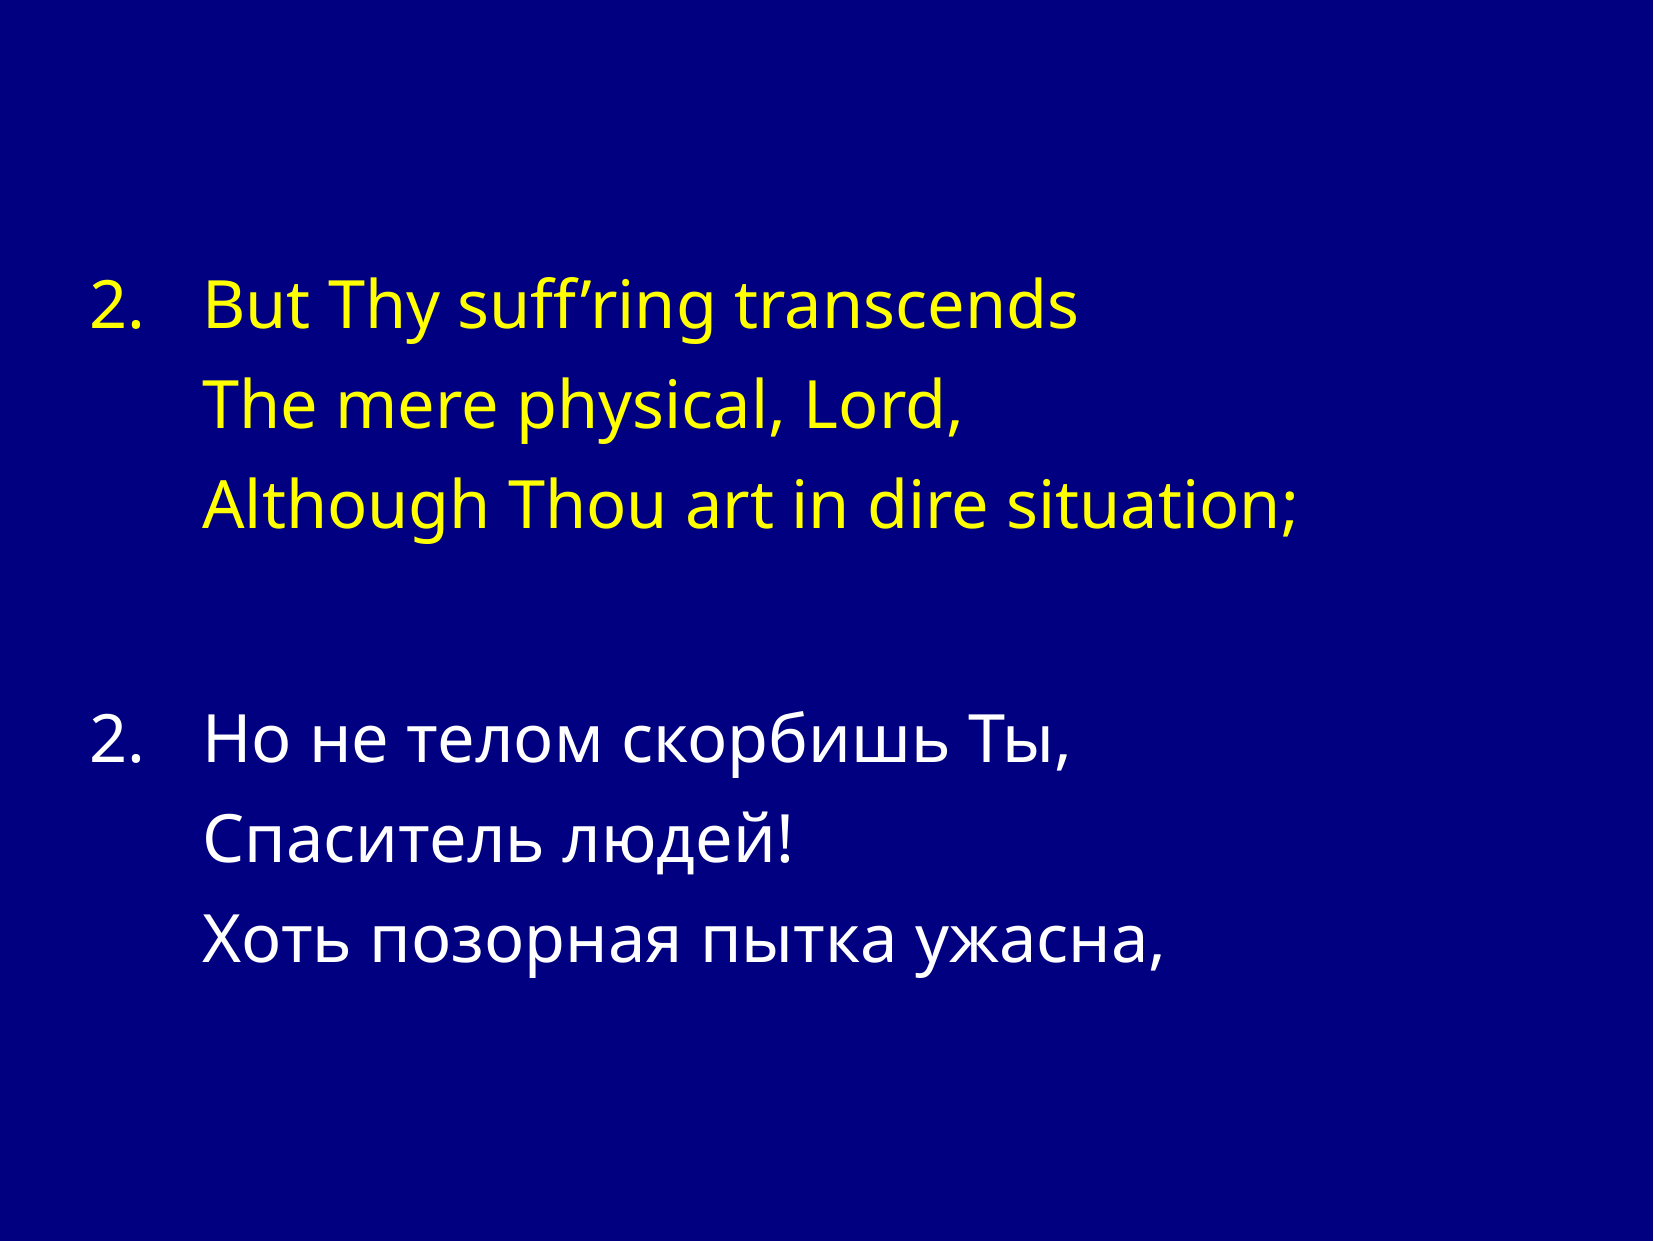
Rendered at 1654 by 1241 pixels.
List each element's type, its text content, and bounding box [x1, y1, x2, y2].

text_box 2. Но не телом скорбишь Ты, Спаситель людей! Хоть позорная пытка ужасна, [75, 675, 1576, 1163]
text_box 2. But Thy suff’ring transcends The mere physical, Lord, Although Thou art in dire situation; [75, 150, 1653, 638]
